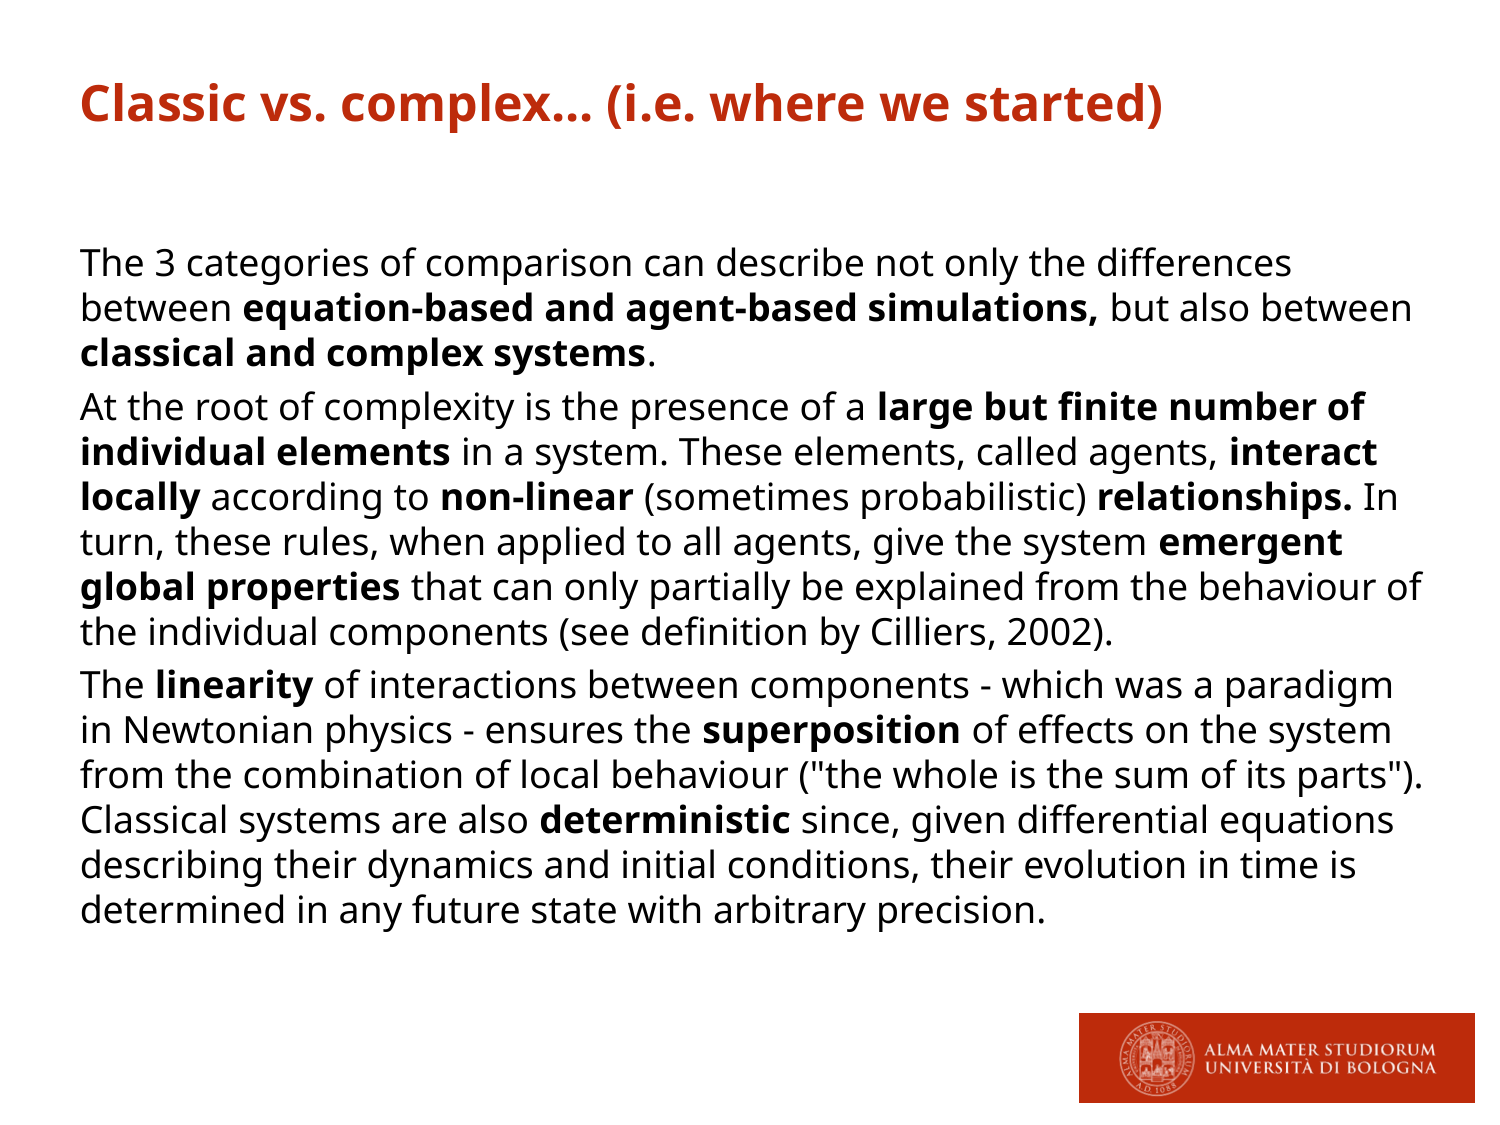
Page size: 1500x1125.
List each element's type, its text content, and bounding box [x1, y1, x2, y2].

list Classic vs. complex... (i.e. where we started) [64, 78, 1447, 185]
list The 3 categories of comparison can describe not only the differences between equation-based and agent-based simulations, but also between classical and complex systems. At the root of complexity is the presence of a large but finite number of individual elements in a system. These elements, called agents, interact locally according to non-linear (sometimes probabilistic) relationships. In turn, these rules, when applied to all agents, give the system emergent global properties that can only partially be explained from the behaviour of the individual components (see definition by Cilliers, 2002). The linearity of interactions between components - which was a paradigm in Newtonian physics - ensures the superposition of effects on the system from the combination of local behaviour ("the whole is the sum of its parts"). Classical systems are also deterministic since, given differential equations describing their dynamics and initial conditions, their evolution in time is determined in any future state with arbitrary precision. [64, 231, 1447, 988]
